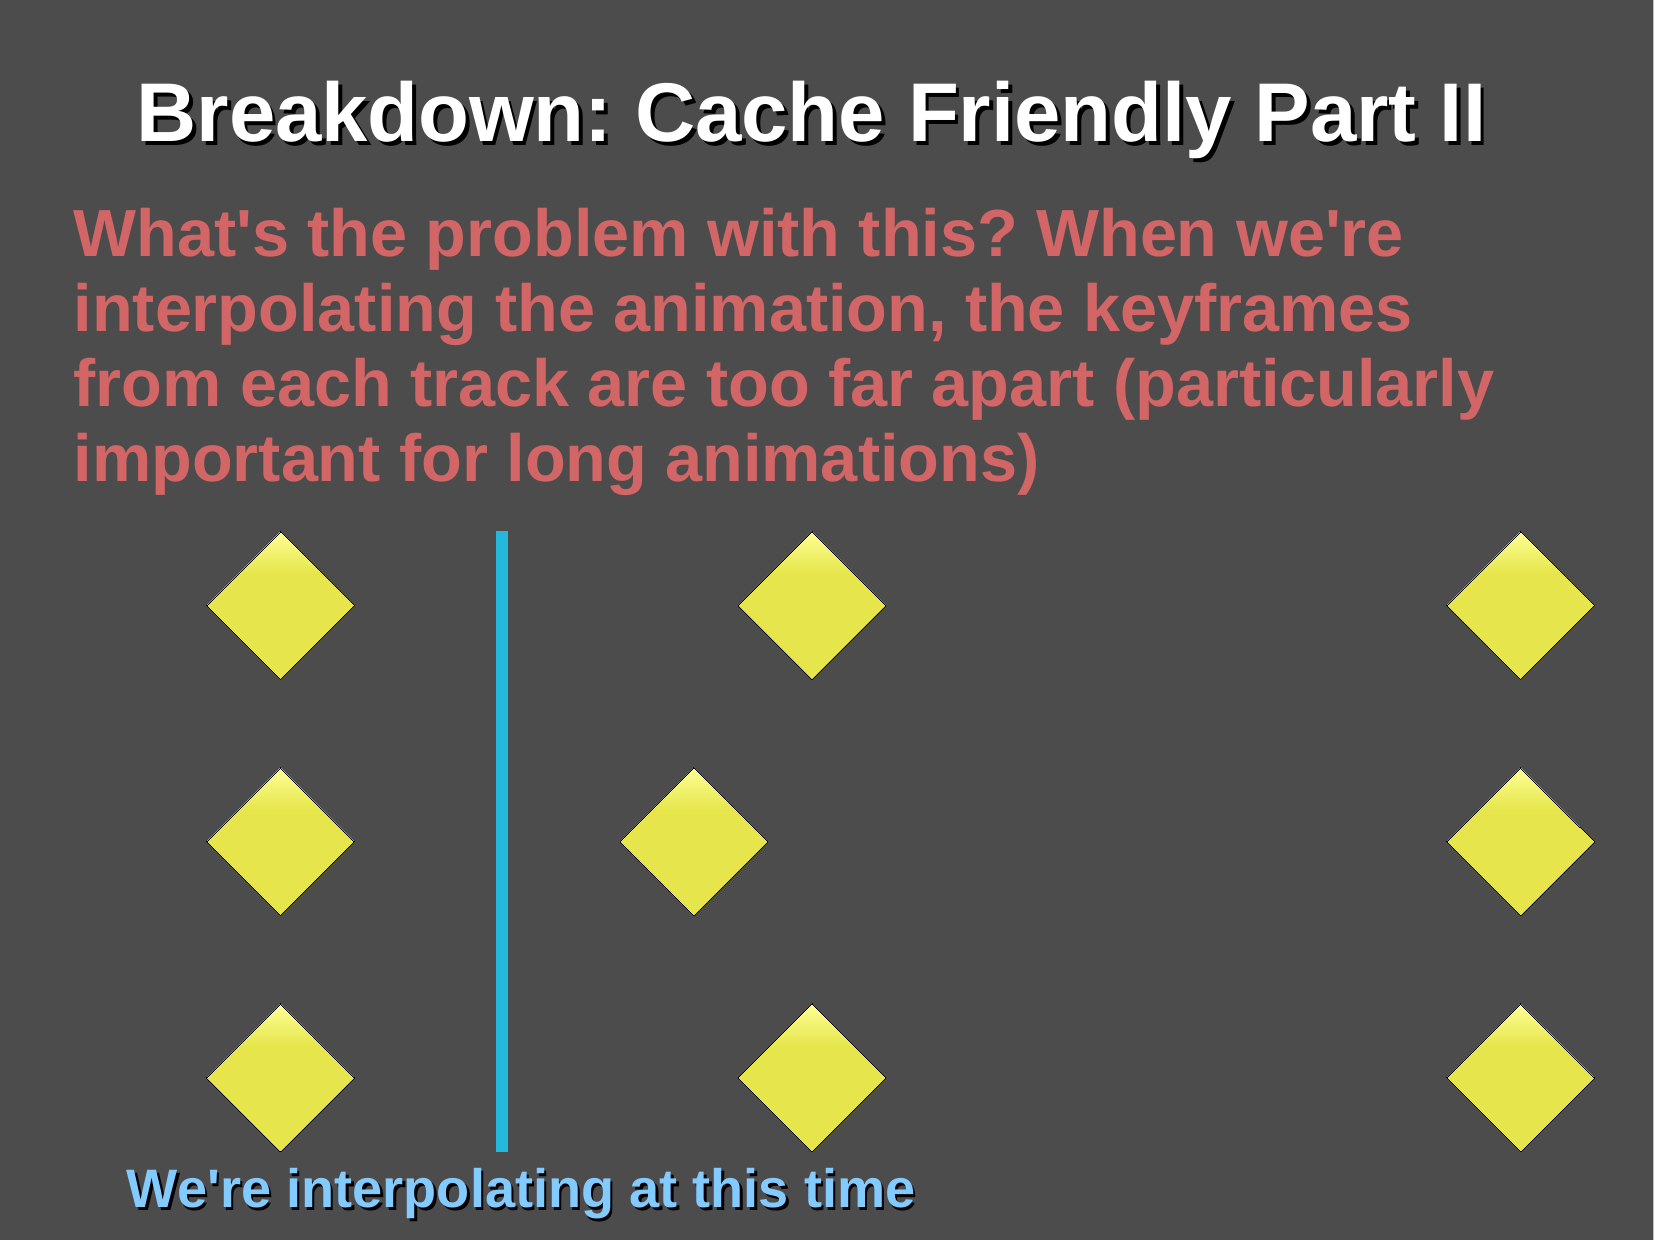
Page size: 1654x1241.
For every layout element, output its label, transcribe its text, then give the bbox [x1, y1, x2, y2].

text_box Breakdown: Cache Friendly Part II [88, 59, 1536, 168]
text_box [620, 767, 768, 916]
text_box [738, 531, 886, 680]
text_box [206, 531, 355, 680]
text_box [206, 1003, 355, 1151]
text_box [1446, 1003, 1595, 1152]
text_box [1446, 531, 1595, 680]
text_box [206, 767, 355, 916]
text_box [738, 1003, 886, 1151]
text_box What's the problem with this? When we're interpolating the animation, the keyframes from each track are too far apart (particularly important for long animations) [59, 188, 1565, 503]
text_box [1446, 767, 1595, 916]
text_box We're interpolating at this time [112, 1151, 975, 1241]
